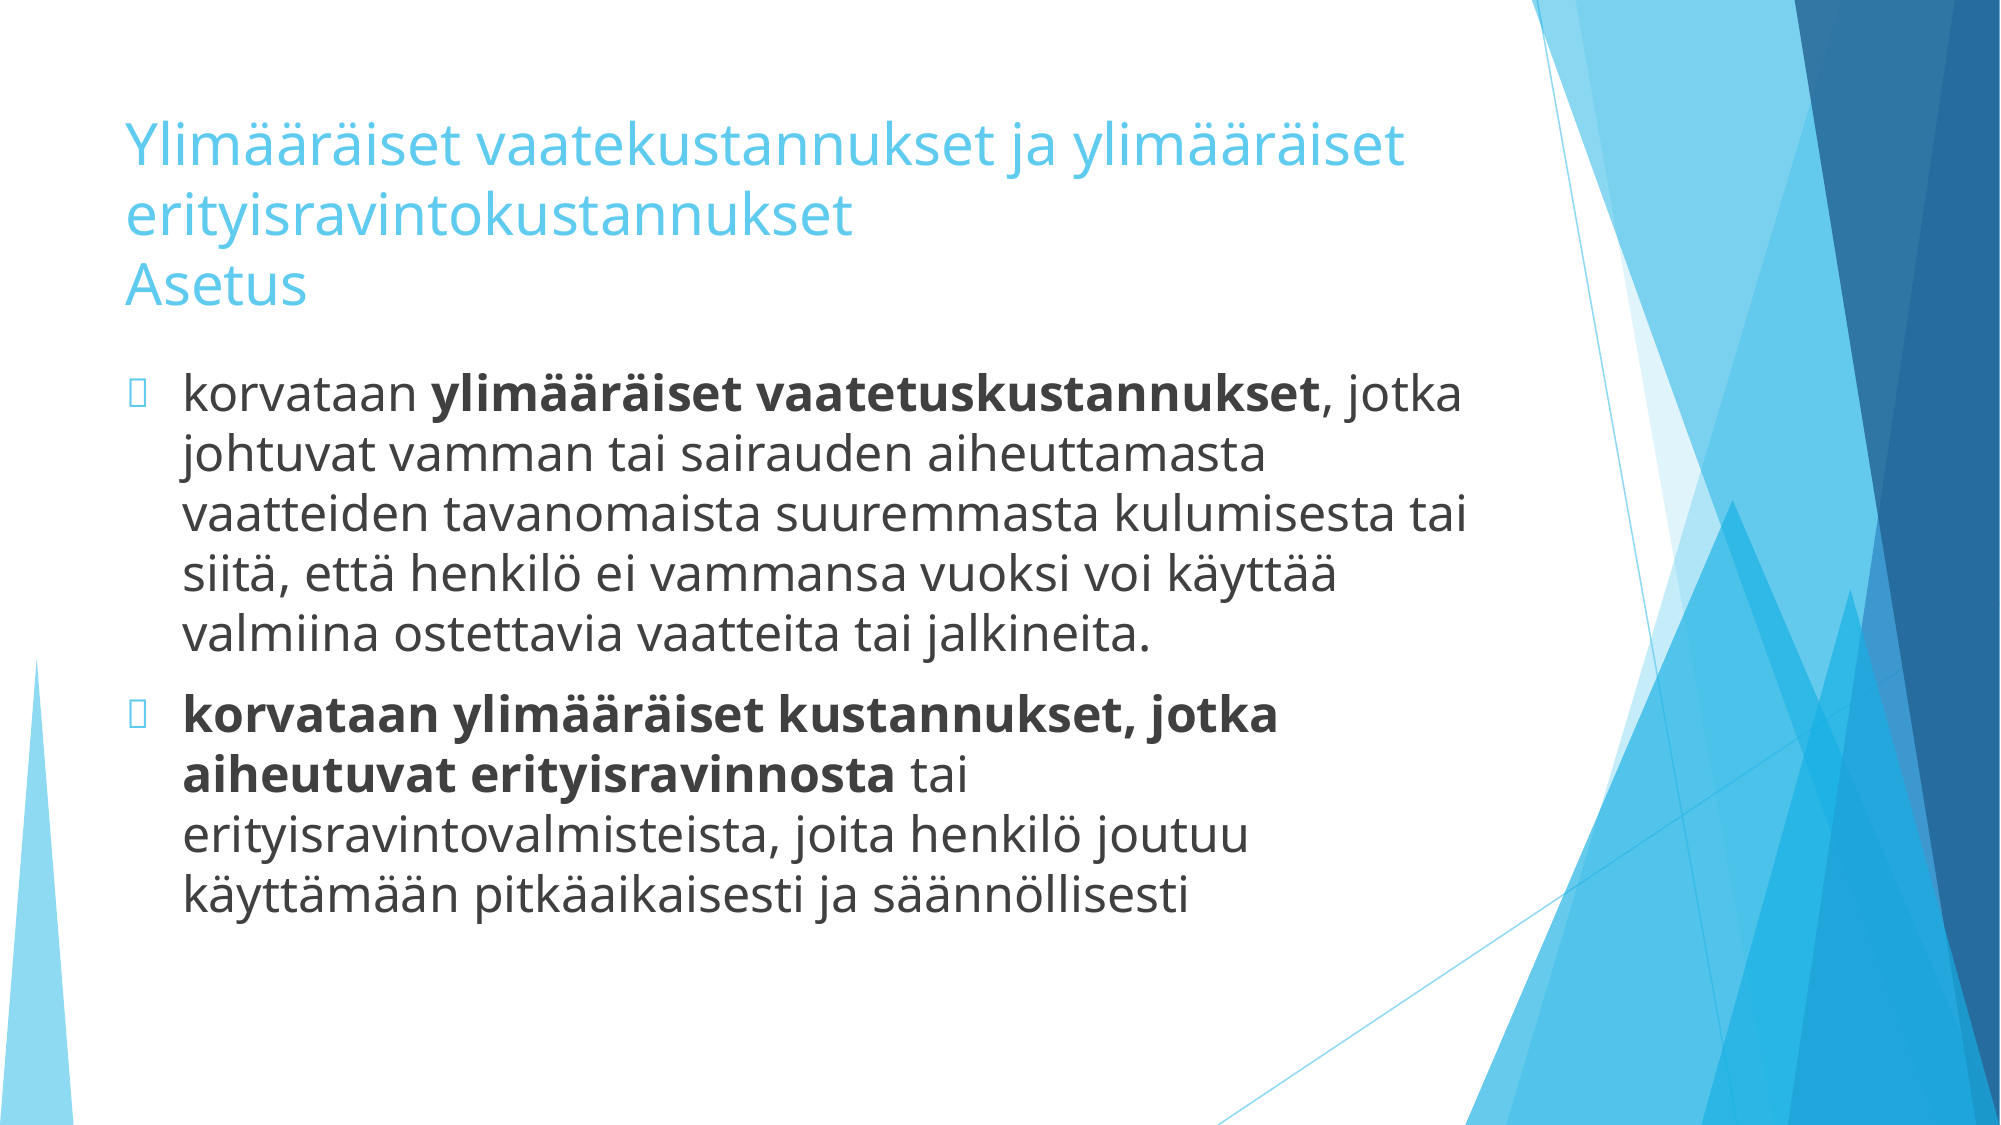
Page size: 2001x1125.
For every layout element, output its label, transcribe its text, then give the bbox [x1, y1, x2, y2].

list korvataan ylimääräiset vaatetuskustannukset, jotka johtuvat vamman tai sairauden aiheuttamasta vaatteiden tavanomaista suuremmasta kulumisesta tai siitä, että henkilö ei vammansa vuoksi voi käyttää valmiina ostettavia vaatteita tai jalkineita. korvataan ylimääräiset kustannukset, jotka aiheutuvat erityisravinnosta tai erityisravintovalmisteista, joita henkilö joutuu käyttämään pitkäaikaisesti ja säännöllisesti [111, 354, 1522, 992]
title Ylimääräiset vaatekustannukset ja ylimääräiset erityisravintokustannukset Asetus [111, 99, 1522, 317]
